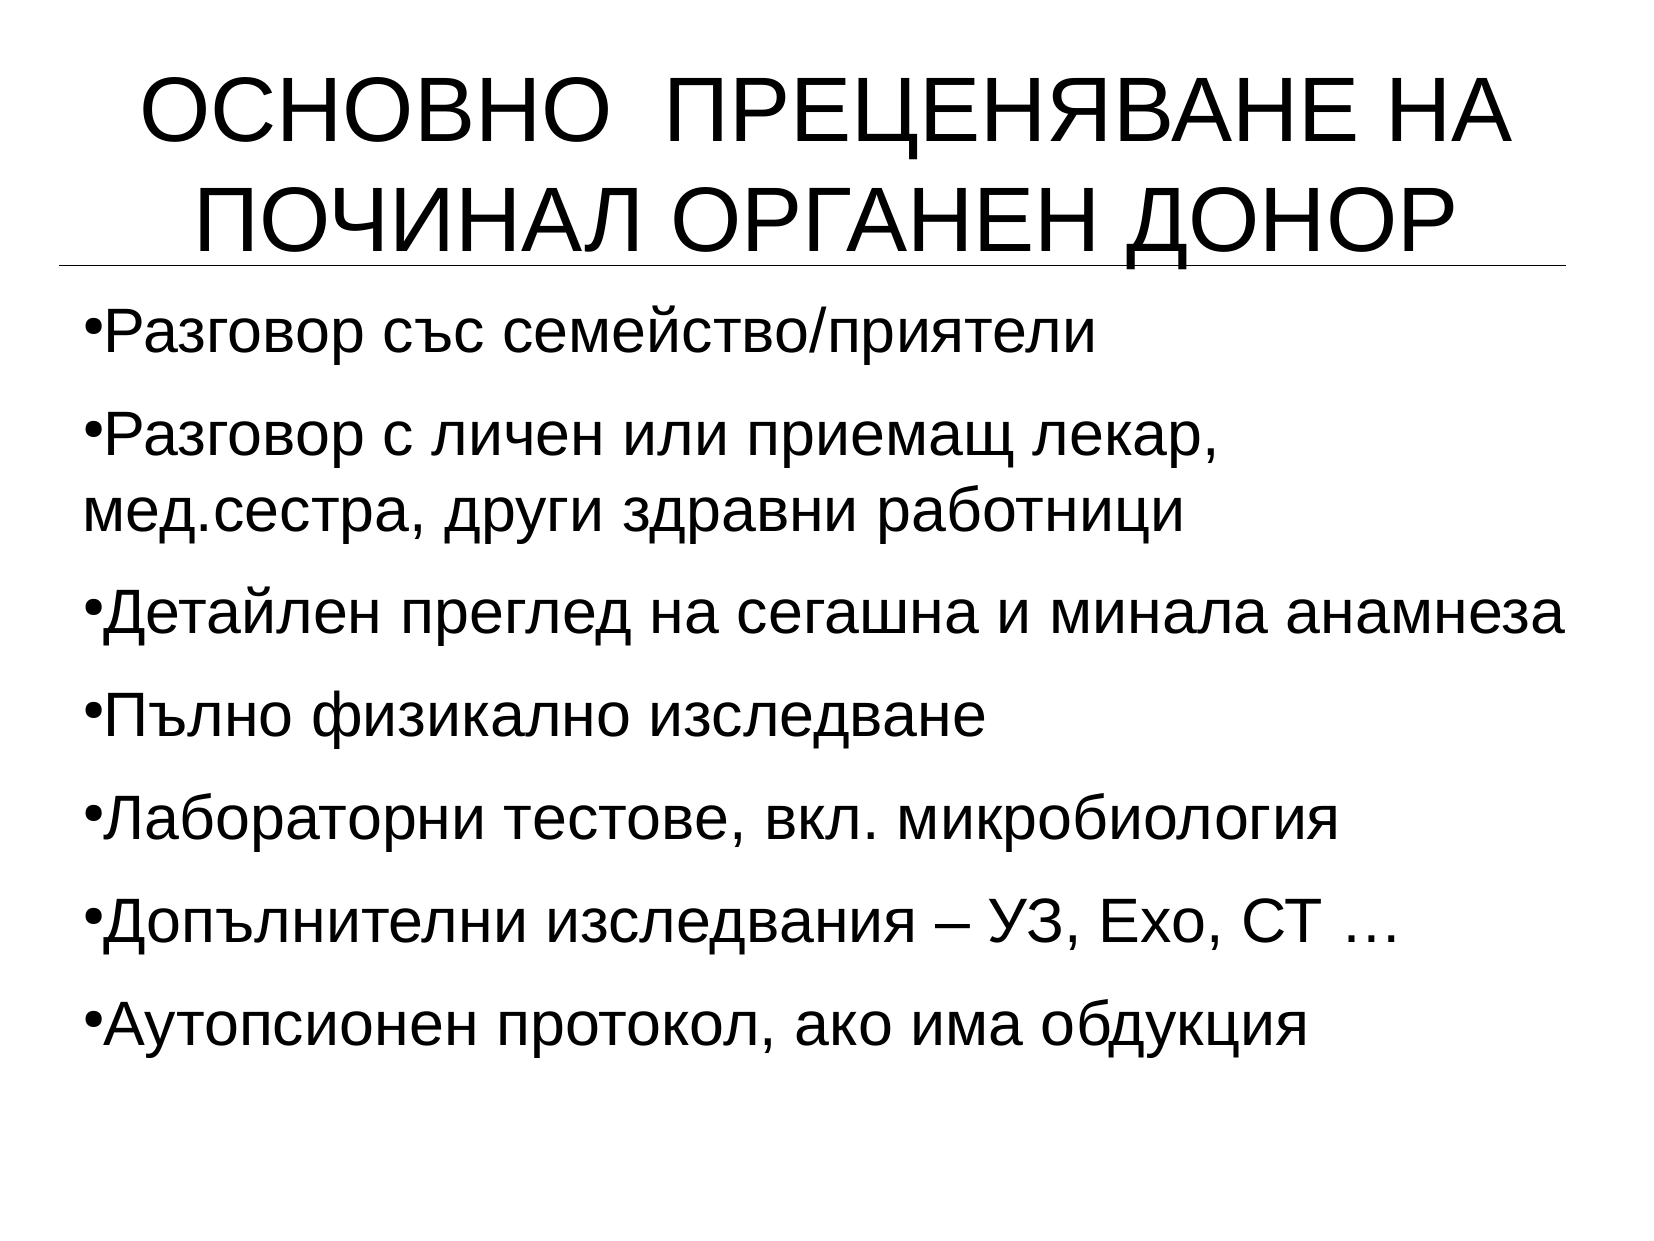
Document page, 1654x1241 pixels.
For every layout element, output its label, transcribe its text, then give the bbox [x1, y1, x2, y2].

title ОСНОВНО ПРЕЦЕНЯВАНЕ НА ПОЧИНАЛ ОРГАНЕН ДОНОР [82, 49, 1571, 257]
list Разговор със семейство/приятели Разговор с личен или приемащ лекар, мед.сестра, други здравни работници Детайлен преглед на сегашна и минала анамнеза Пълно физикално изследване Лабораторни тестове, вкл. микробиология Допълнителни изследвания – УЗ, Ехо, СТ … Аутопсионен протокол, ако има обдукция [82, 290, 1571, 1136]
